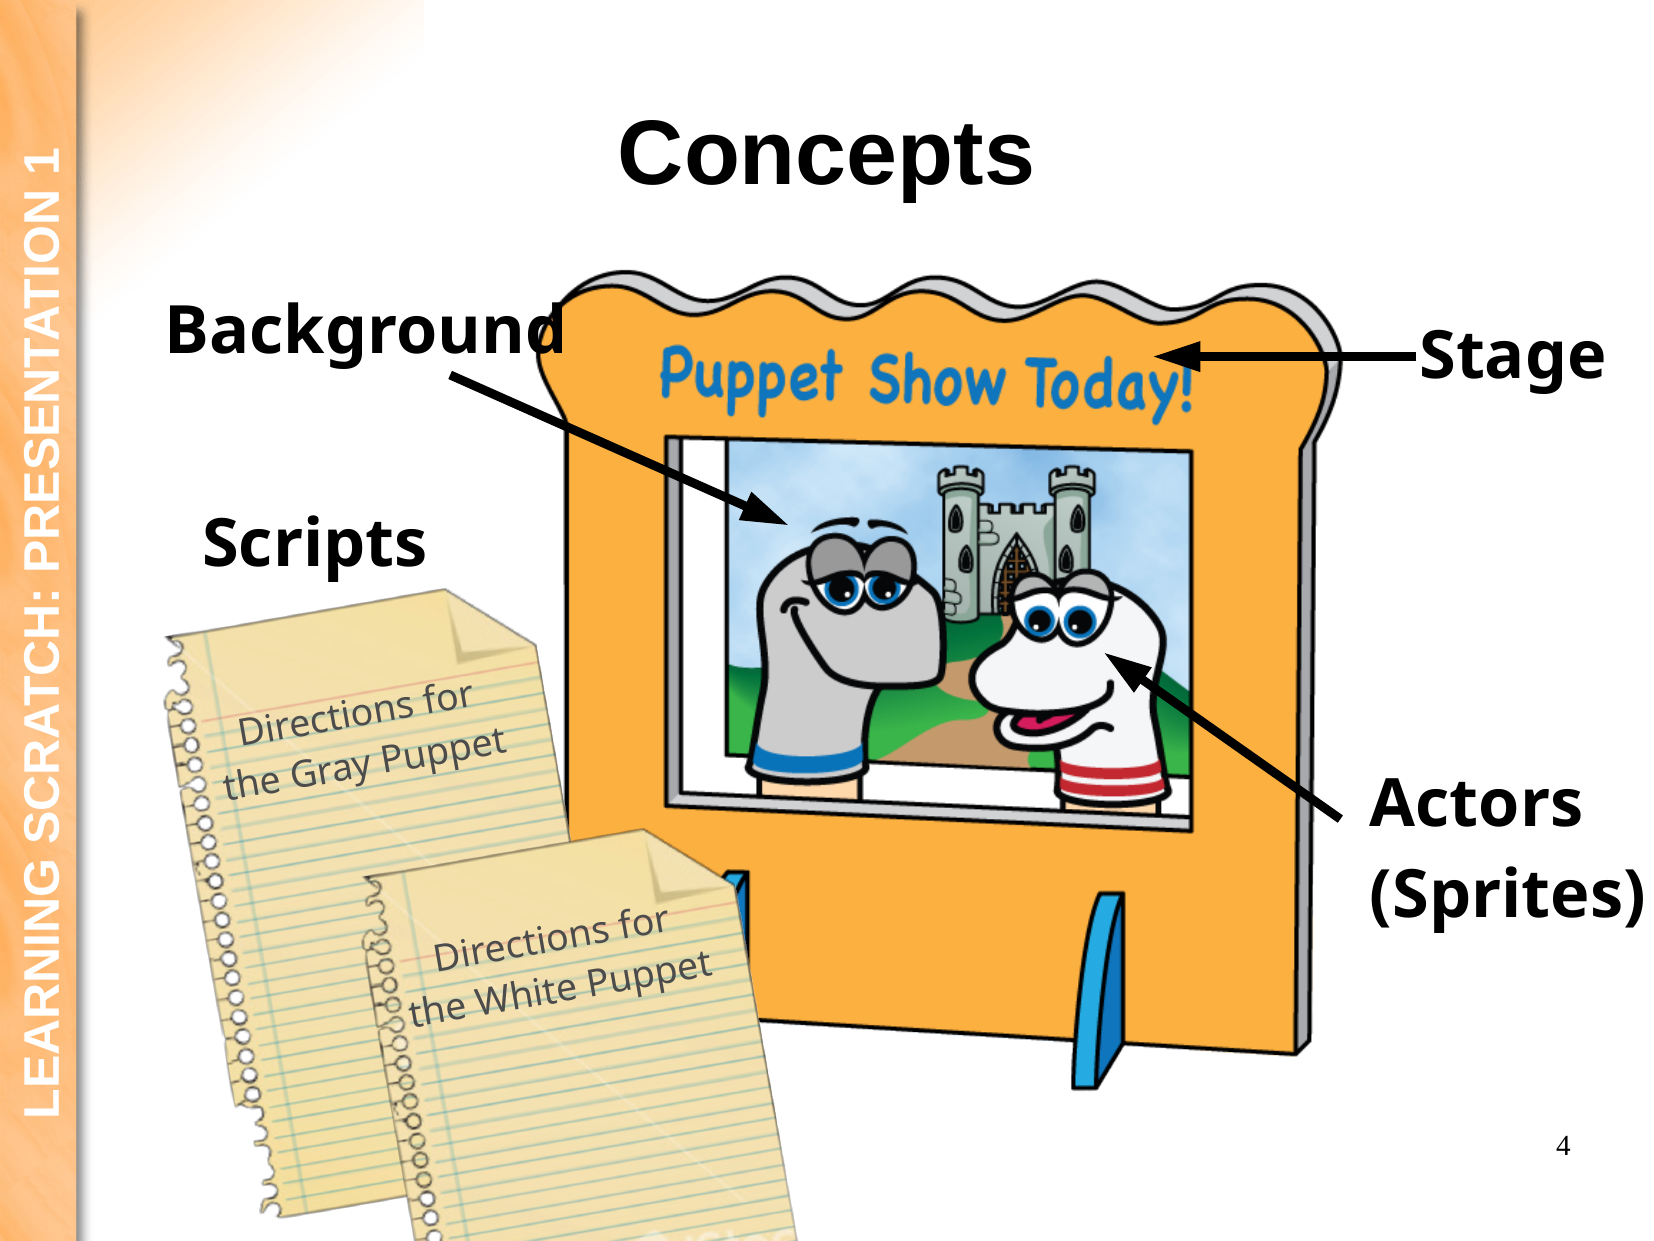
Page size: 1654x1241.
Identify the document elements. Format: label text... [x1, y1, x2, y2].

text_box Background [150, 274, 545, 374]
title Concepts [82, 49, 1571, 257]
text_box Scripts [187, 487, 436, 587]
picture [545, 324, 553, 346]
text_box Stage [1404, 299, 1614, 399]
text_box Actors (Sprites) [1354, 747, 1646, 931]
picture [0, 0, 1346, 1241]
